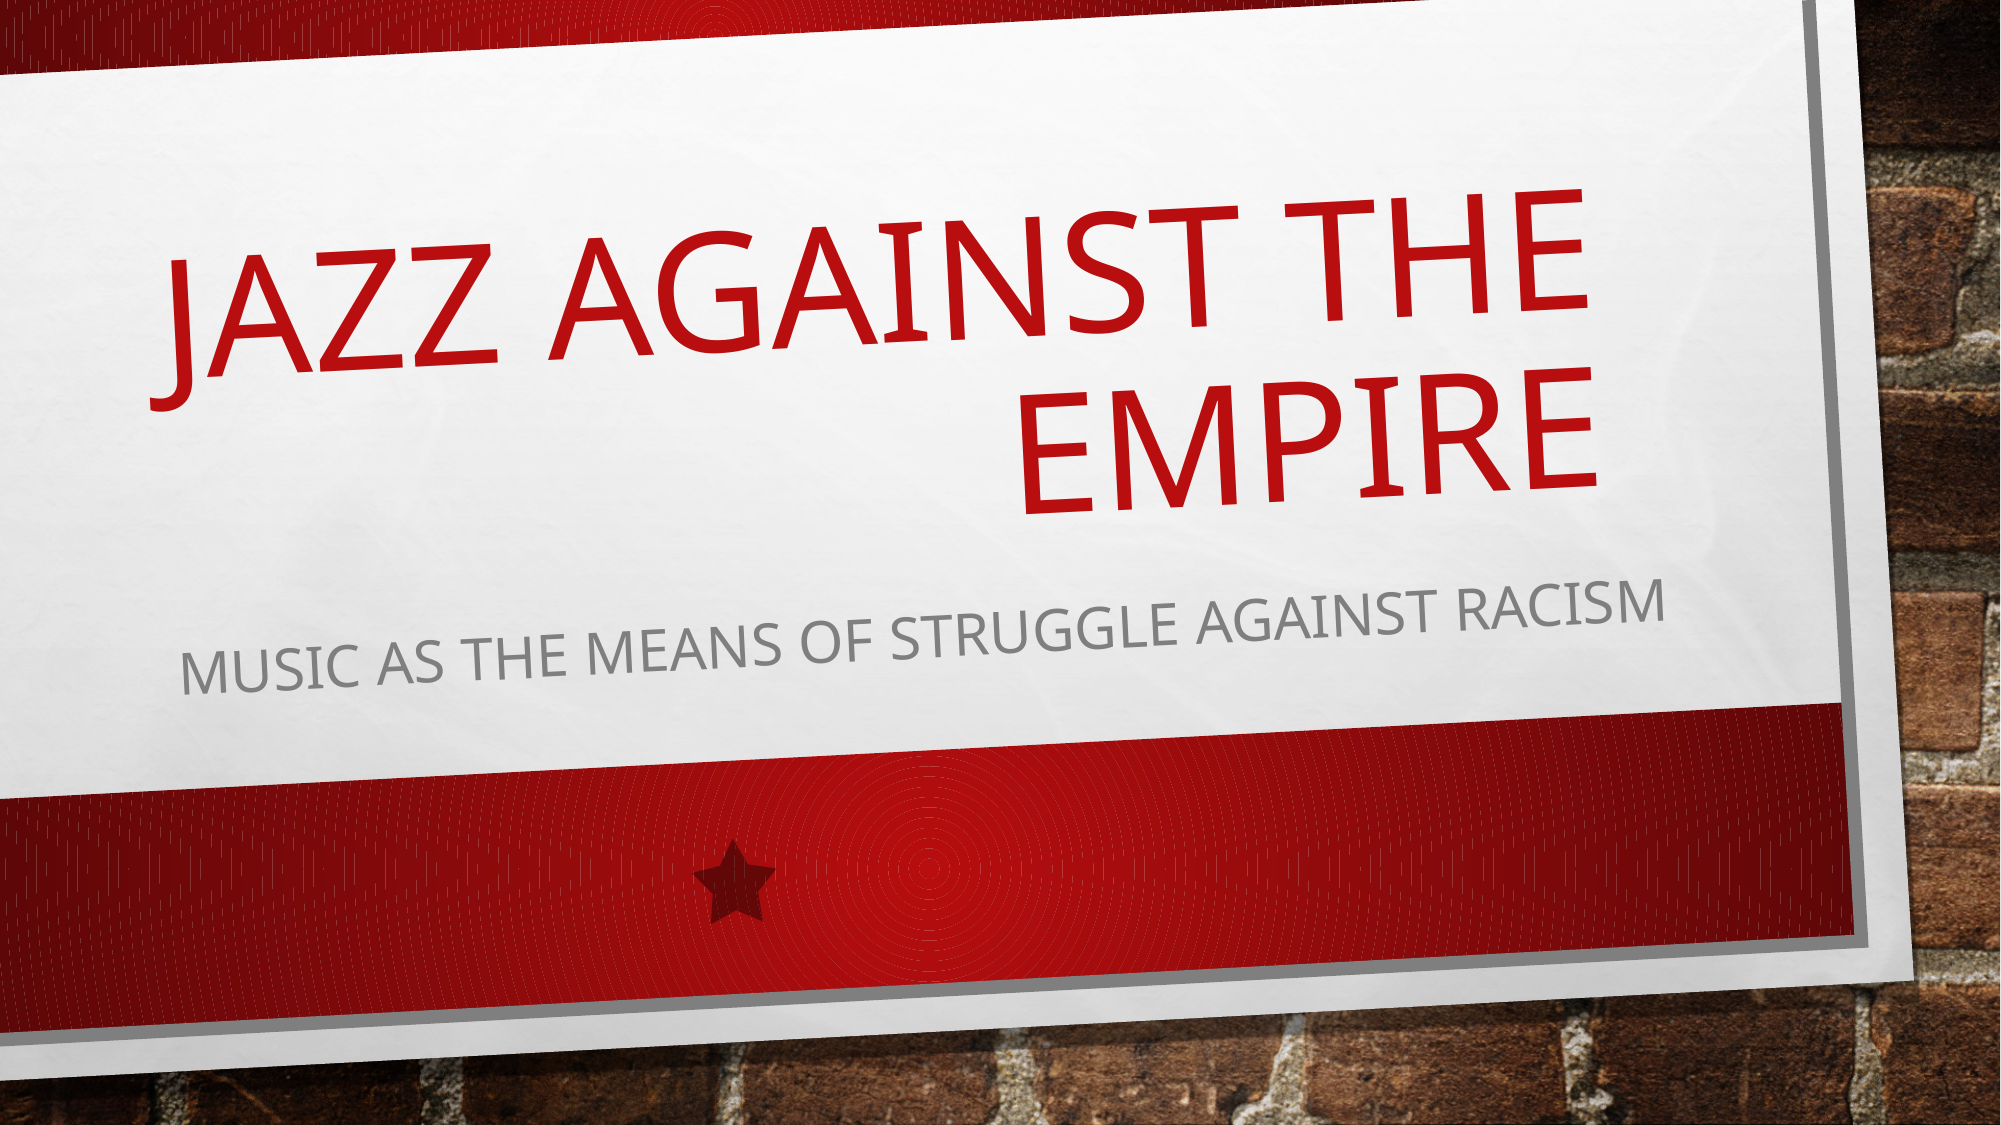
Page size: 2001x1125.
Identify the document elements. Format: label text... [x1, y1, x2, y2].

title Jazz against the empire [135, 67, 1758, 605]
subtitle Music as the means of struggle against racism [159, 533, 1763, 708]
